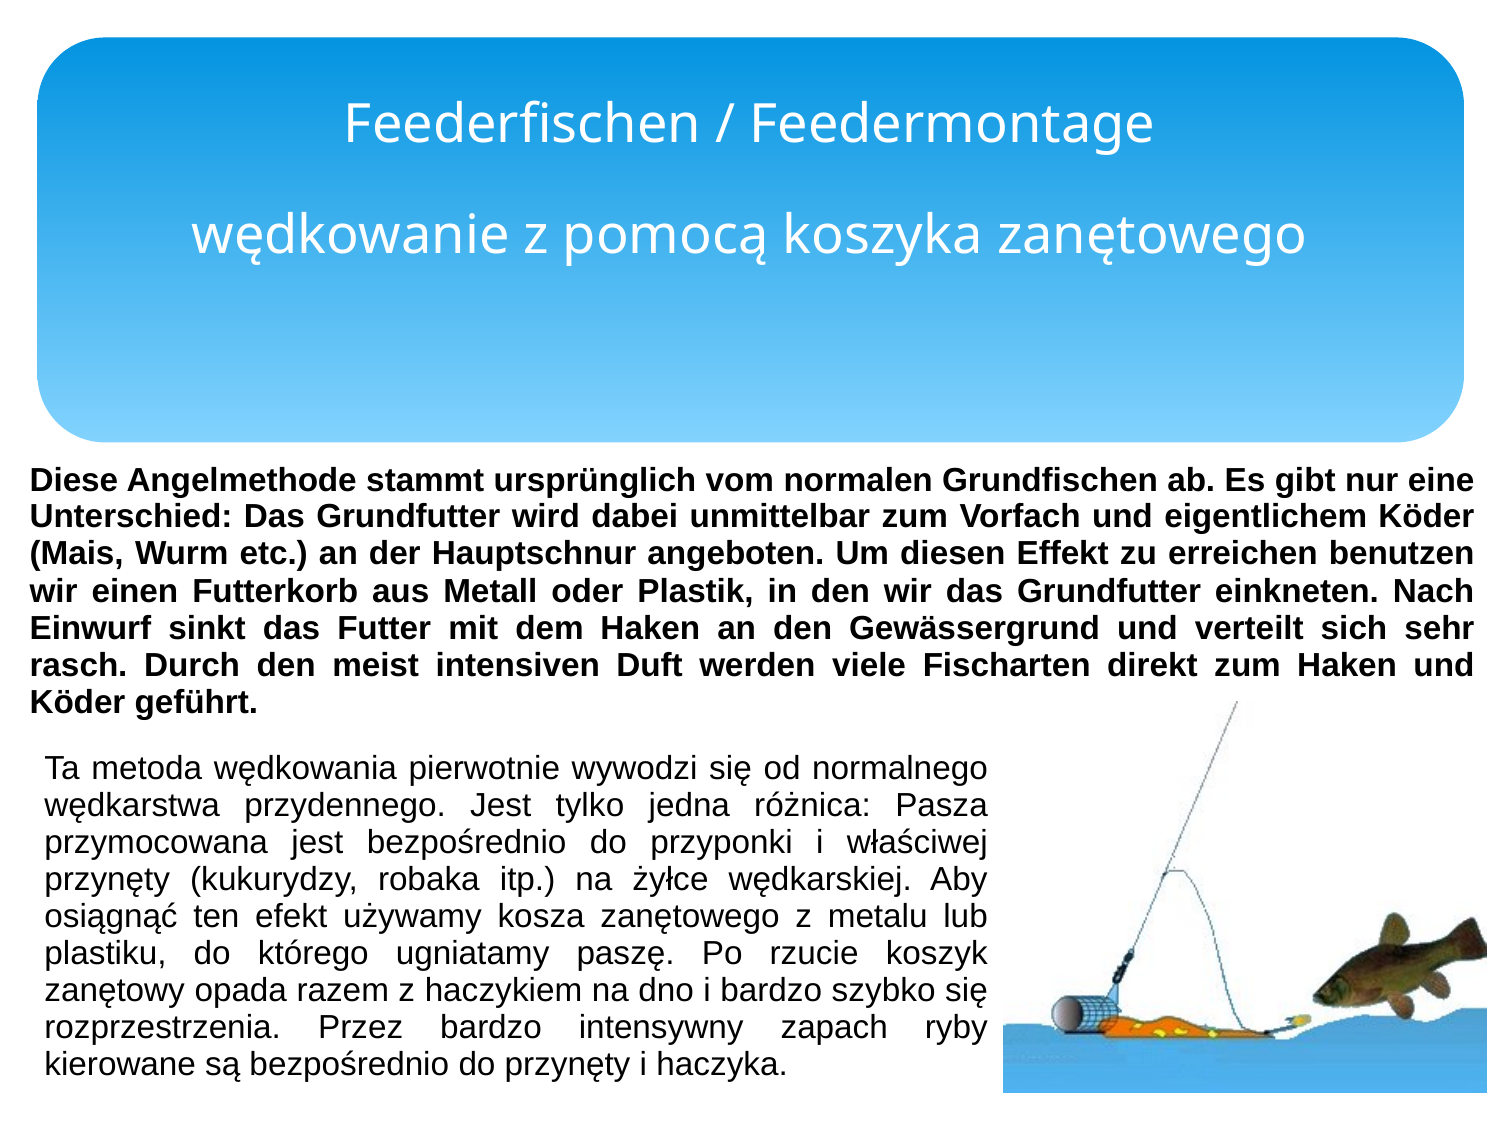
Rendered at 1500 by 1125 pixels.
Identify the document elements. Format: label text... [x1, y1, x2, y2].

text_box Ta metoda wędkowania pierwotnie wywodzi się od normalnego wędkarstwa przydennego. Jest tylko jedna różnica: Pasza przymocowana jest bezpośrednio do przyponki i właściwej przynęty (kukurydzy, robaka itp.) na żyłce wędkarskiej. Aby osiągnąć ten efekt używamy kosza zanętowego z metalu lub plastiku, do którego ugniatamy paszę. Po rzucie koszyk zanętowy opada razem z haczykiem na dno i bardzo szybko się rozprzestrzenia. Przez bardzo intensywny zapach ryby kierowane są bezpośrednio do przynęty i haczyka. [29, 742, 1004, 1125]
subtitle Diese Angelmethode stammt ursprünglich vom normalen Grundfischen ab. Es gibt nur eine Unterschied: Das Grundfutter wird dabei unmittelbar zum Vorfach und eigentlichem Köder (Mais, Wurm etc.) an der Hauptschnur angeboten. Um diesen Effekt zu erreichen benutzen wir einen Futterkorb aus Metall oder Plastik, in den wir das Grundfutter einkneten. Nach Einwurf sinkt das Futter mit dem Haken an den Gewässergrund und verteilt sich sehr rasch. Durch den meist intensiven Duft werden viele Fischarten direkt zum Haken und Köder geführt. [29, 413, 1477, 742]
title Feederfischen / Feedermontage wędkowanie z pomocą koszyka zanętowego [75, 62, 1425, 254]
picture [1003, 701, 1487, 1093]
